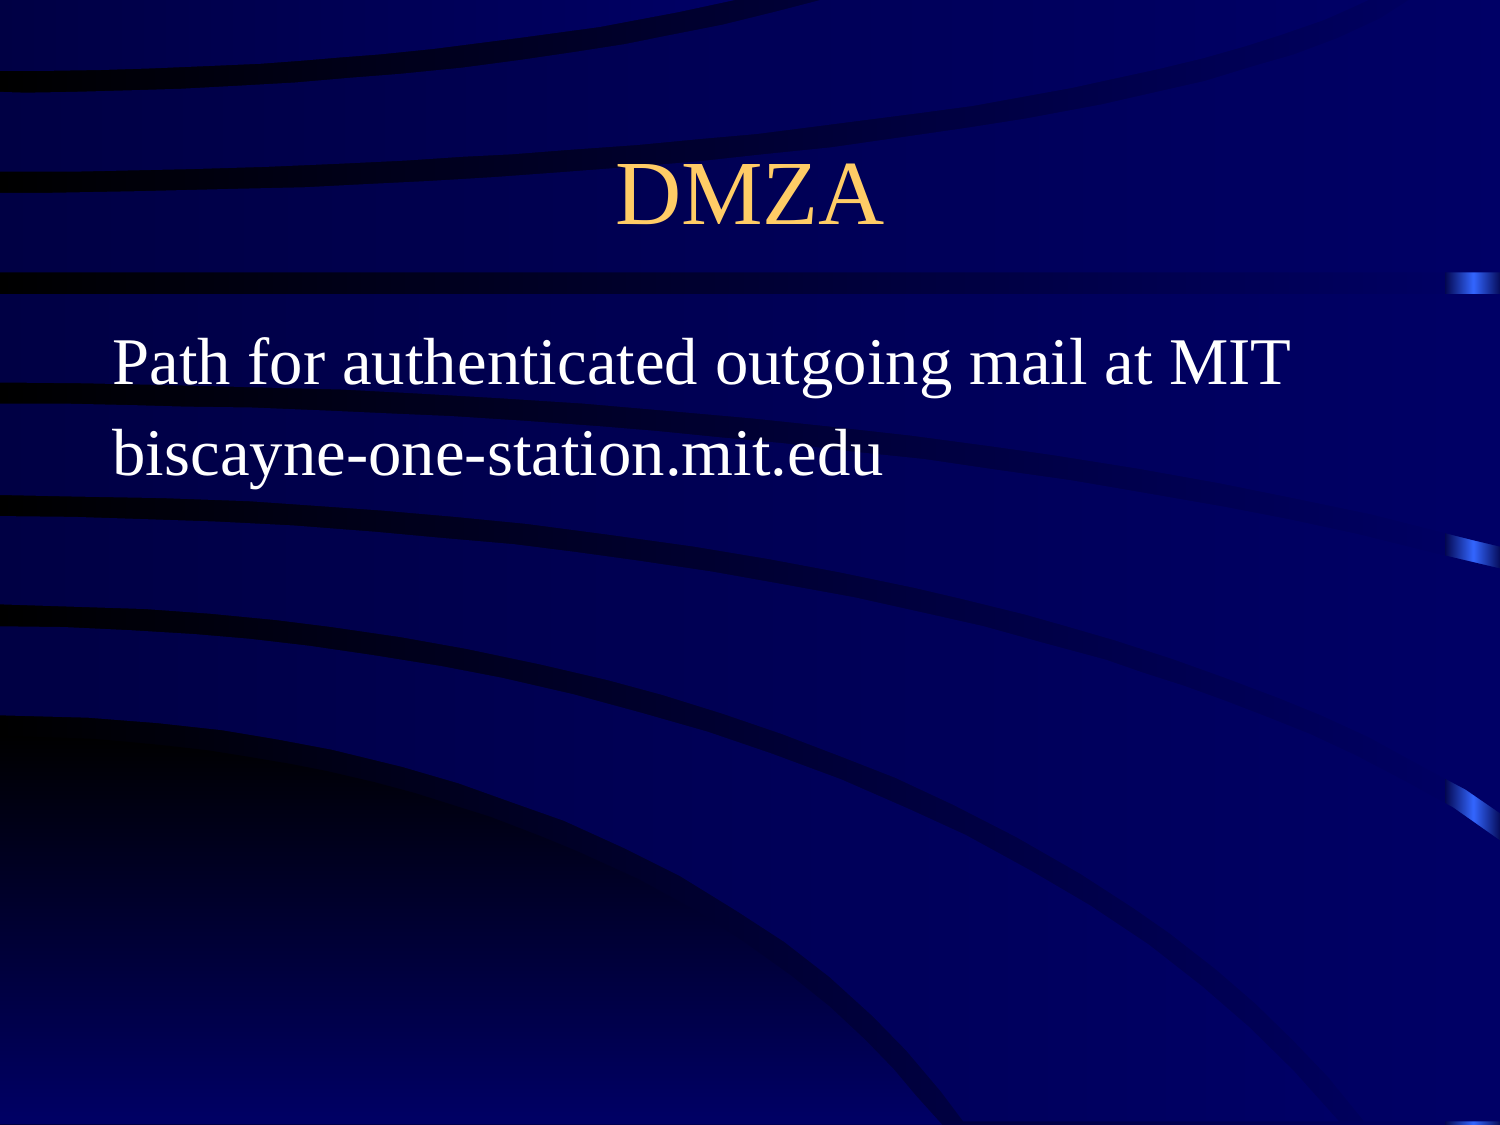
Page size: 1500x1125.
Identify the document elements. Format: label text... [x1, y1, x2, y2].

title DMZA [112, 99, 1388, 288]
list Path for authenticated outgoing mail at MIT biscayne-one-station.mit.edu [112, 324, 1388, 1001]
